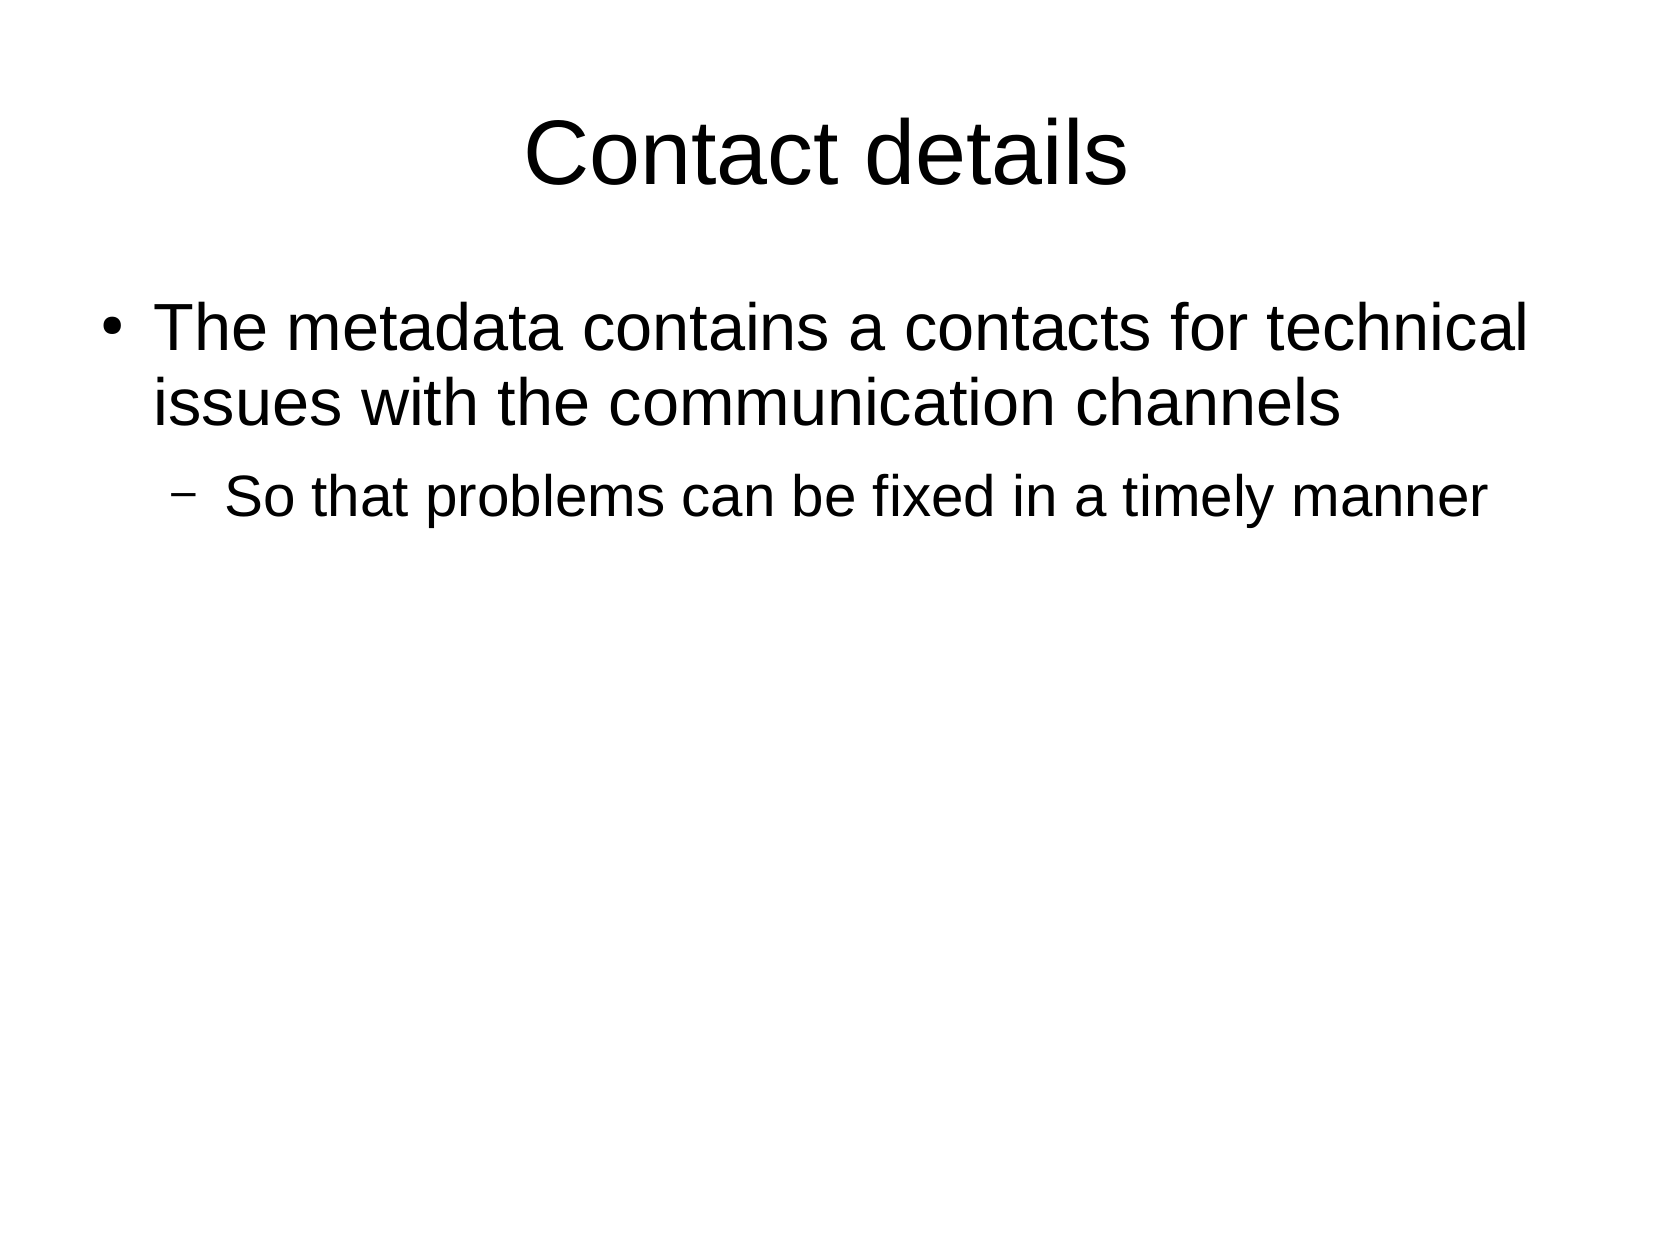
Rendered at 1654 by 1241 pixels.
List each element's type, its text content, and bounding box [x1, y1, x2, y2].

title Contact details [82, 49, 1571, 257]
list The metadata contains a contacts for technical issues with the communication channels So that problems can be fixed in a timely manner [82, 290, 1571, 1010]
